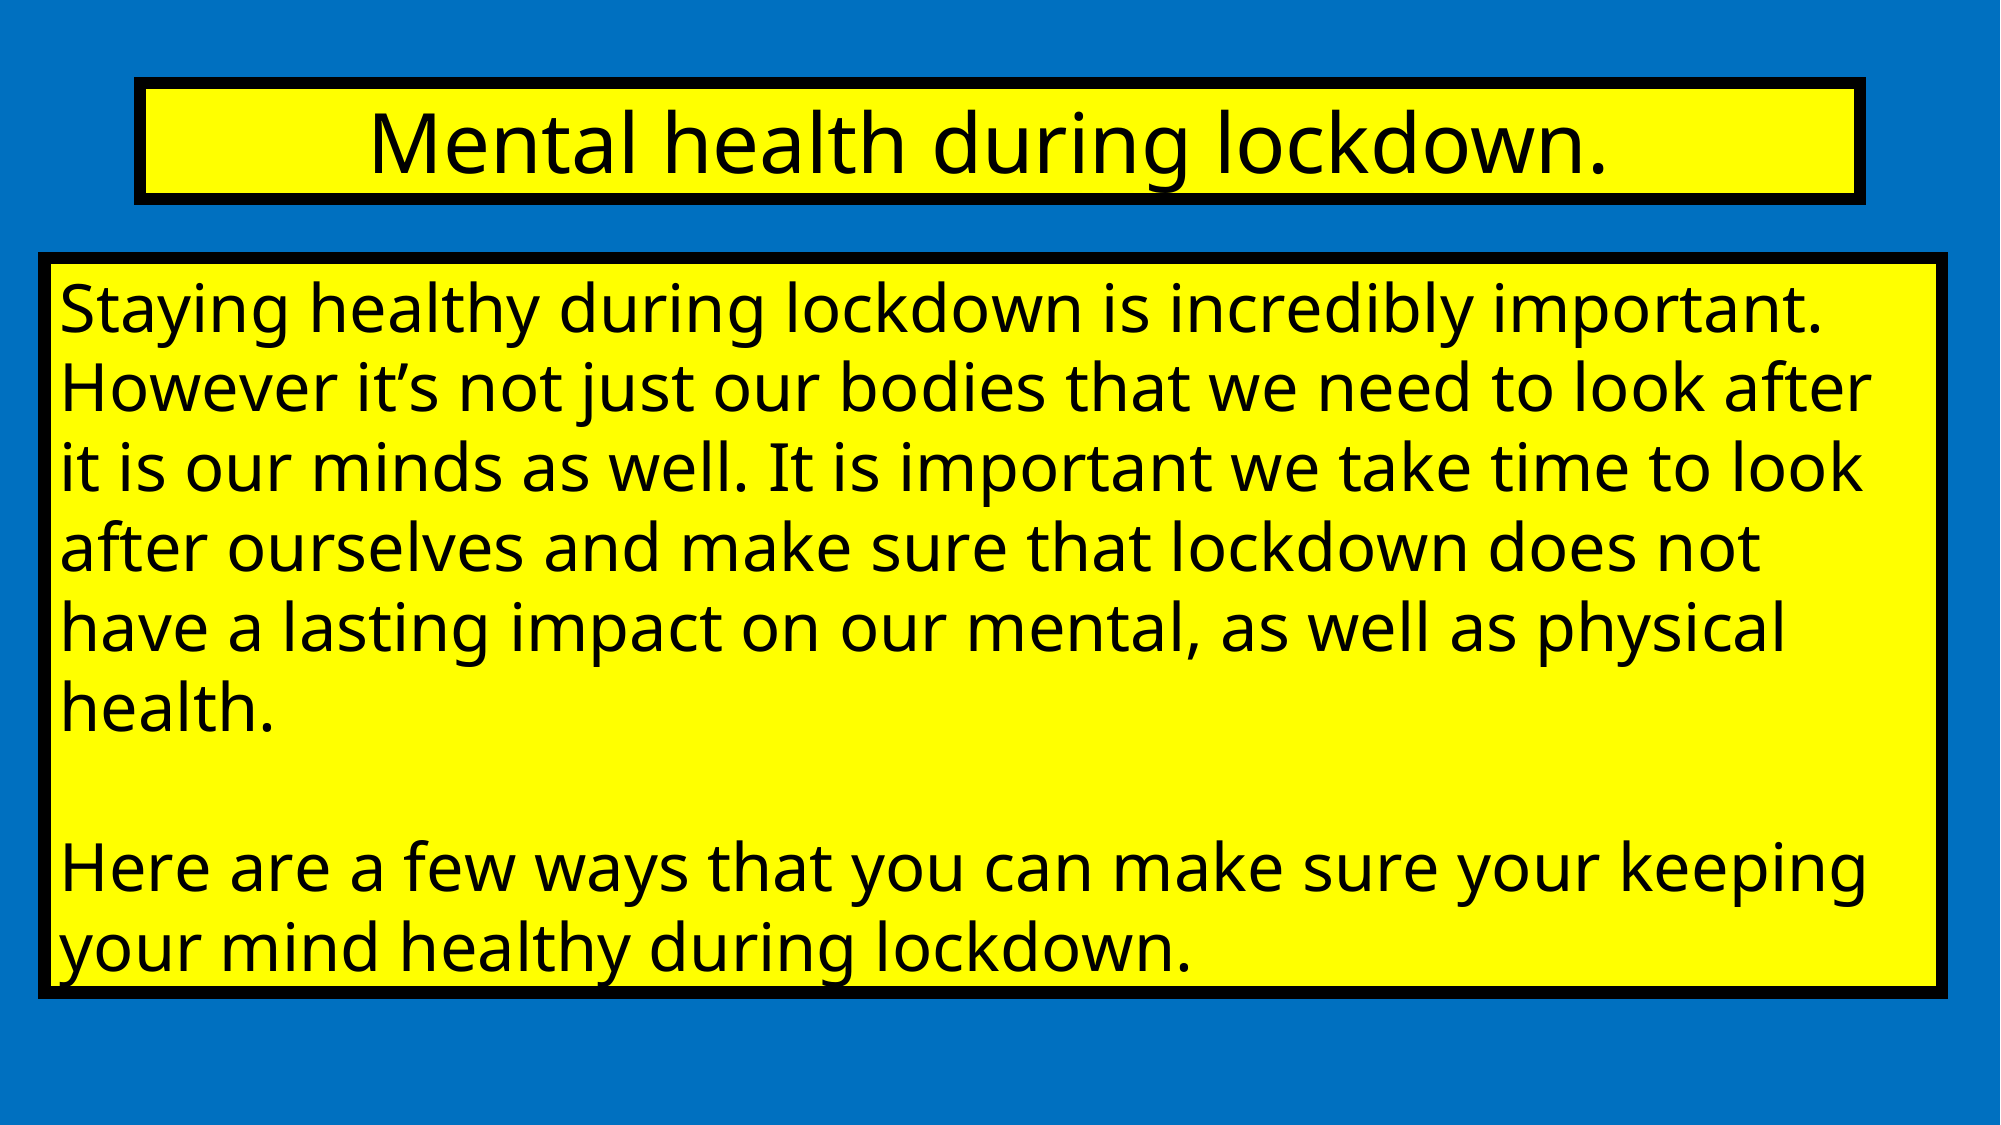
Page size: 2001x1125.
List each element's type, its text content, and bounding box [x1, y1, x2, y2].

text_box Mental health during lockdown. [139, 82, 1861, 199]
text_box Staying healthy during lockdown is incredibly important. However it’s not just our bodies that we need to look after it is our minds as well. It is important we take time to look after ourselves and make sure that lockdown does not have a lasting impact on our mental, as well as physical health. Here are a few ways that you can make sure your keeping your mind healthy during lockdown. [44, 257, 1943, 920]
